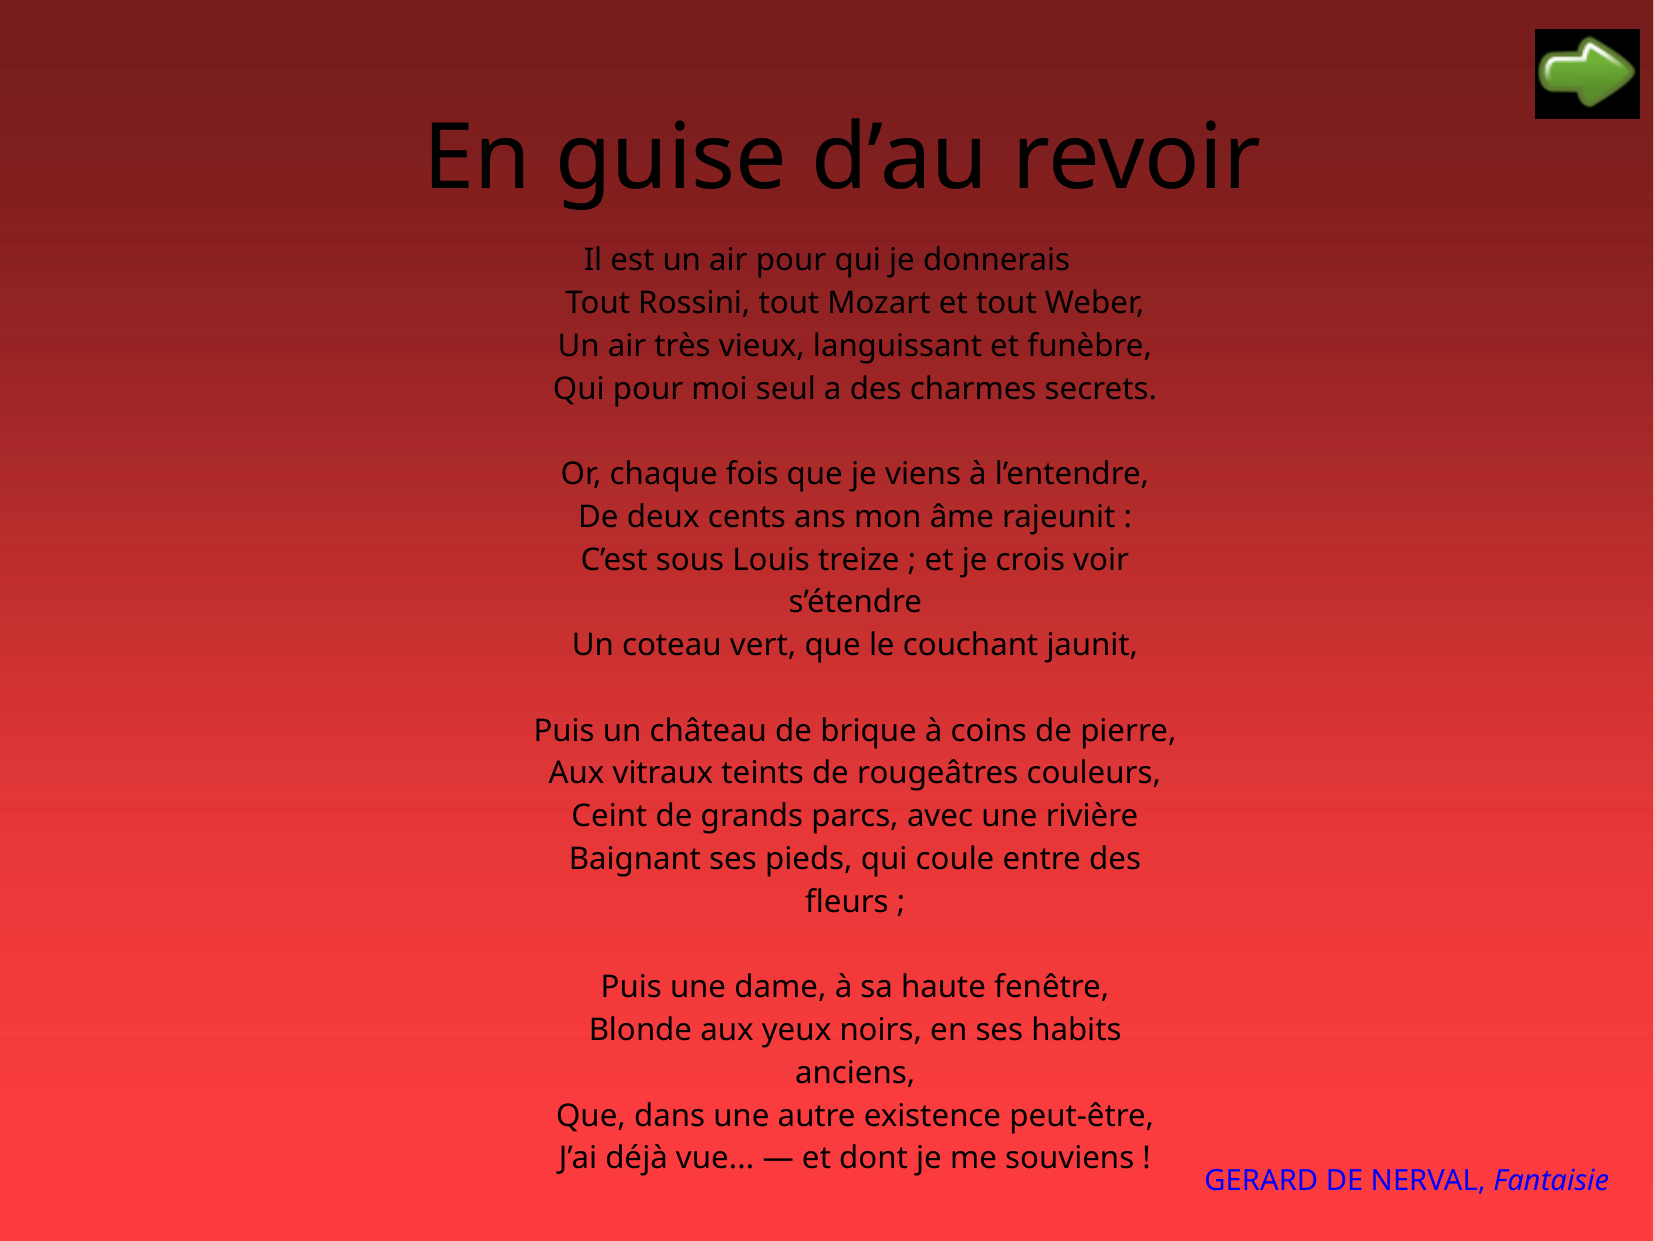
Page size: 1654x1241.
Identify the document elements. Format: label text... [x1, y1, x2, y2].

title En guise d’au revoir [82, 56, 1571, 250]
text_box Il est un air pour qui je donnerais Tout Rossini, tout Mozart et tout Weber, Un air très vieux, languissant et funèbre, Qui pour moi seul a des charmes secrets. Or, chaque fois que je viens à l’entendre, De deux cents ans mon âme rajeunit : C’est sous Louis treize ; et je crois voir s’étendre Un coteau vert, que le couchant jaunit, Puis un château de brique à coins de pierre, Aux vitraux teints de rougeâtres couleurs, Ceint de grands parcs, avec une rivière Baignant ses pieds, qui coule entre des fleurs ; Puis une dame, à sa haute fenêtre, Blonde aux yeux noirs, en ses habits anciens, Que, dans une autre existence peut-être, J’ai déjà vue... — et dont je me souviens ! [458, 230, 1196, 1123]
picture [0, 0, 1654, 1241]
text_box GERARD DE NERVAL, Fantaisie [1181, 1151, 1625, 1207]
